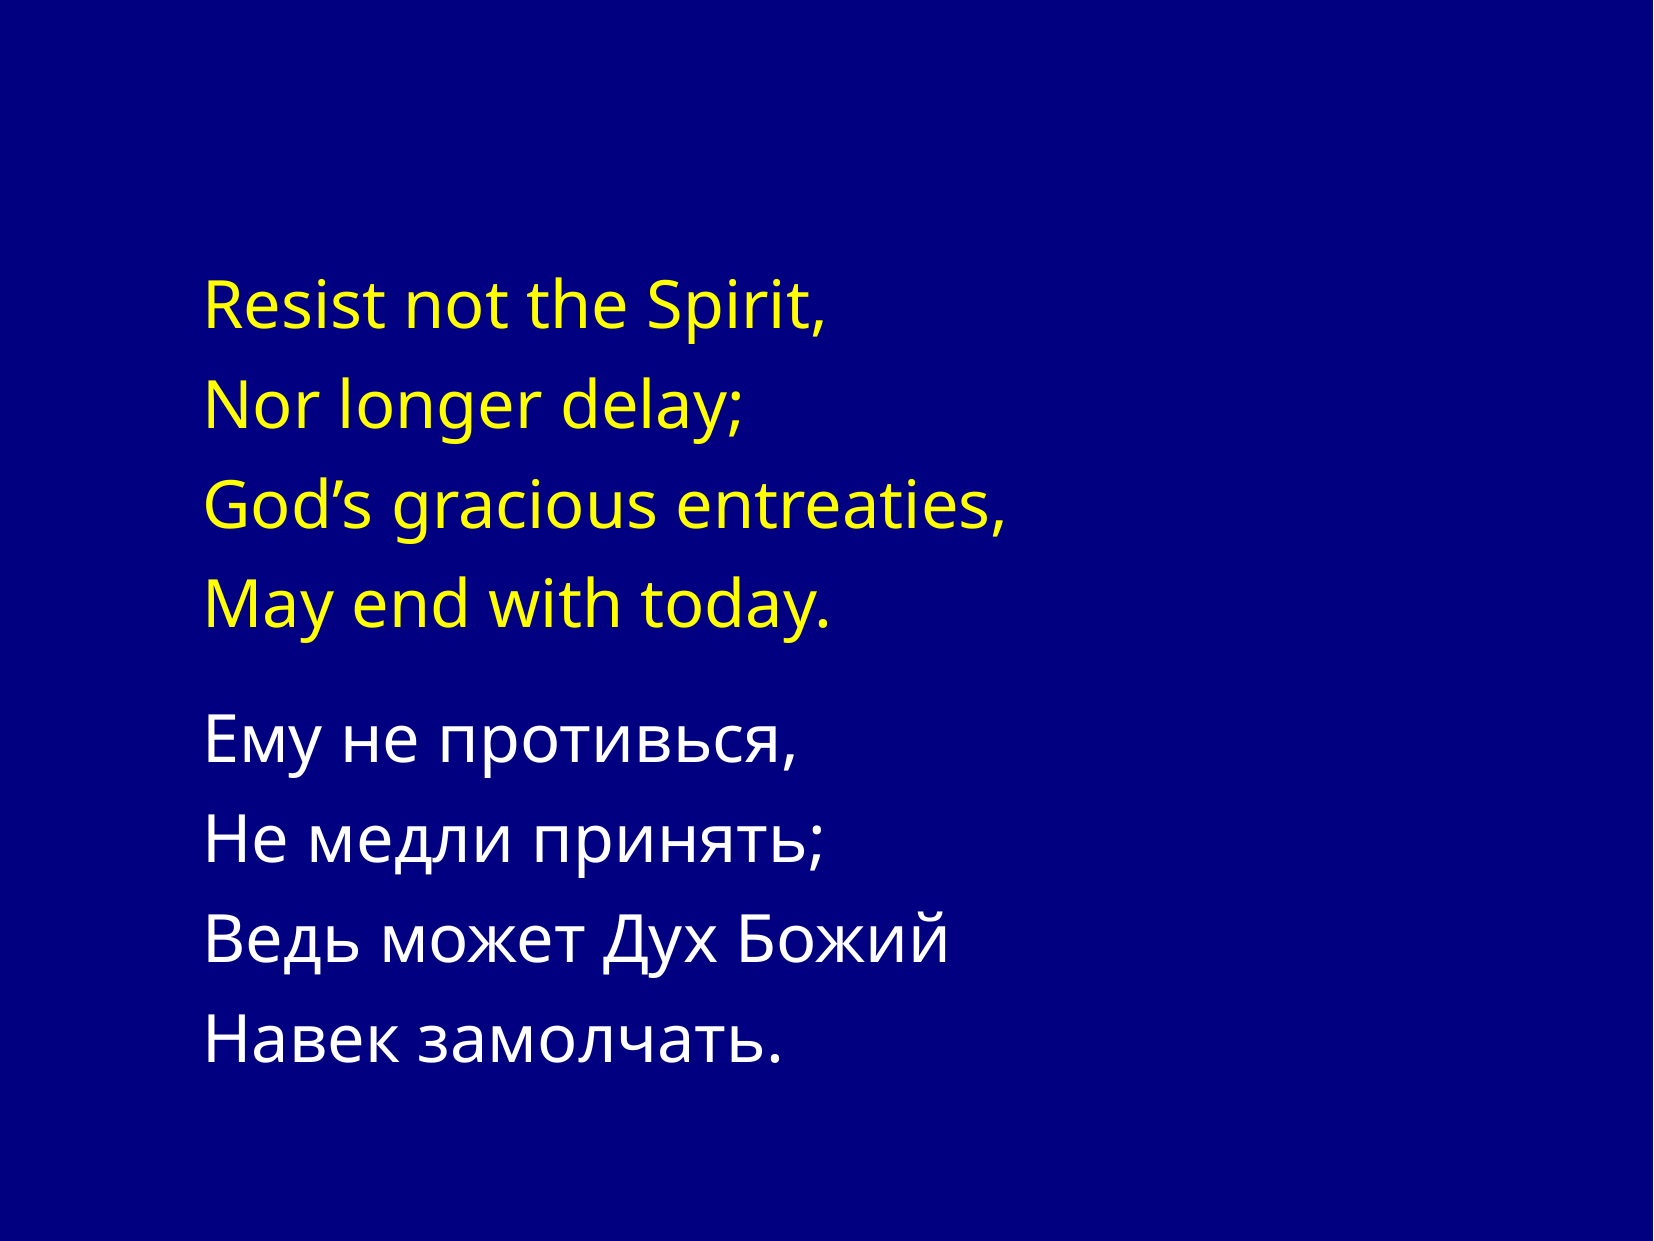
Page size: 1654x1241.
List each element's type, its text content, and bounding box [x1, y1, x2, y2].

text_box Resist not the Spirit, Nor longer delay; God’s gracious entreaties, May end with today. [75, 150, 1576, 638]
text_box Ему не противься, Не медли принять; Ведь может Дух Божий Навек замолчать. [75, 675, 1576, 1163]
